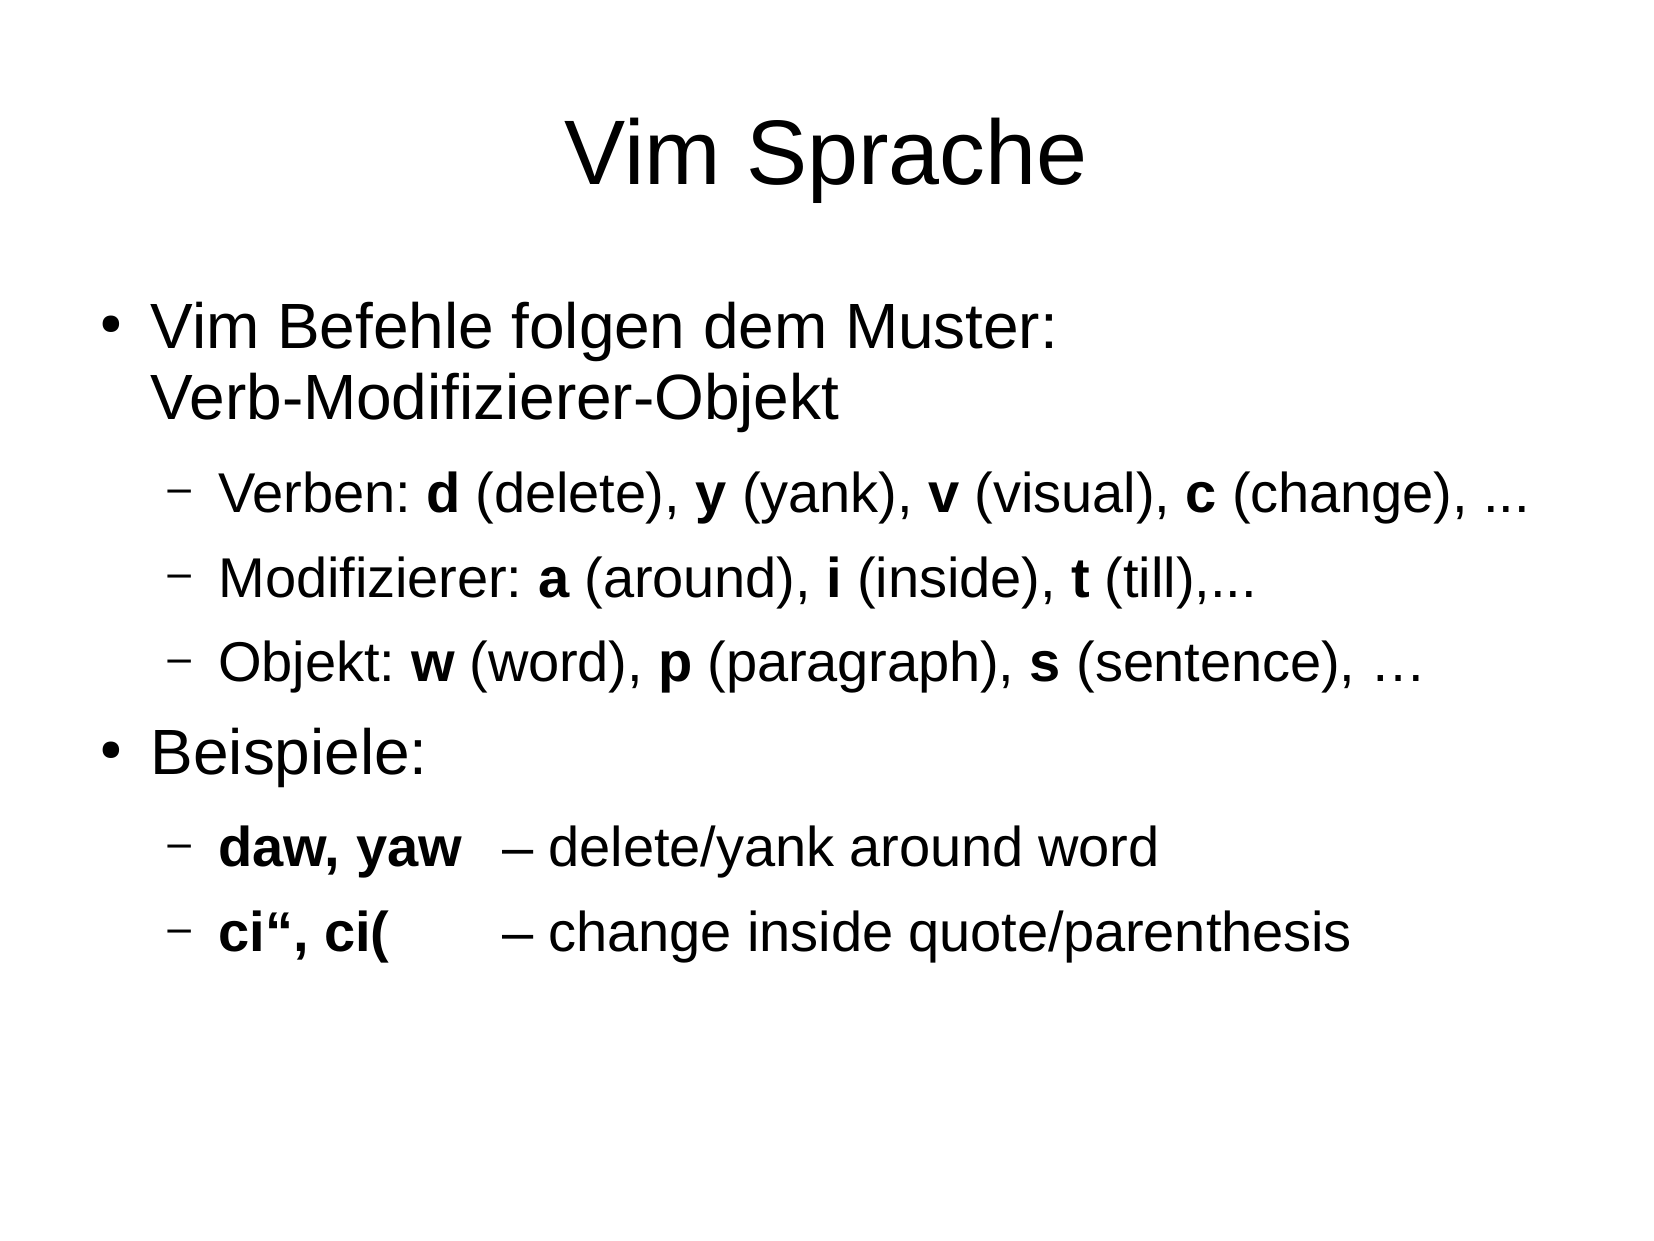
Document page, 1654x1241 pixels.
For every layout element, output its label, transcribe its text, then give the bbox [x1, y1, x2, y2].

title Vim Sprache [82, 49, 1571, 257]
list Vim Befehle folgen dem Muster: Verb-Modifizierer-Objekt Verben: d (delete), y (yank), v (visual), c (change), ... Modifizierer: a (around), i (inside), t (till),... Objekt: w (word), p (paragraph), s (sentence), … Beispiele: daw, yaw – delete/yank around word ci“, ci( – change inside quote/parenthesis [82, 290, 1571, 1010]
